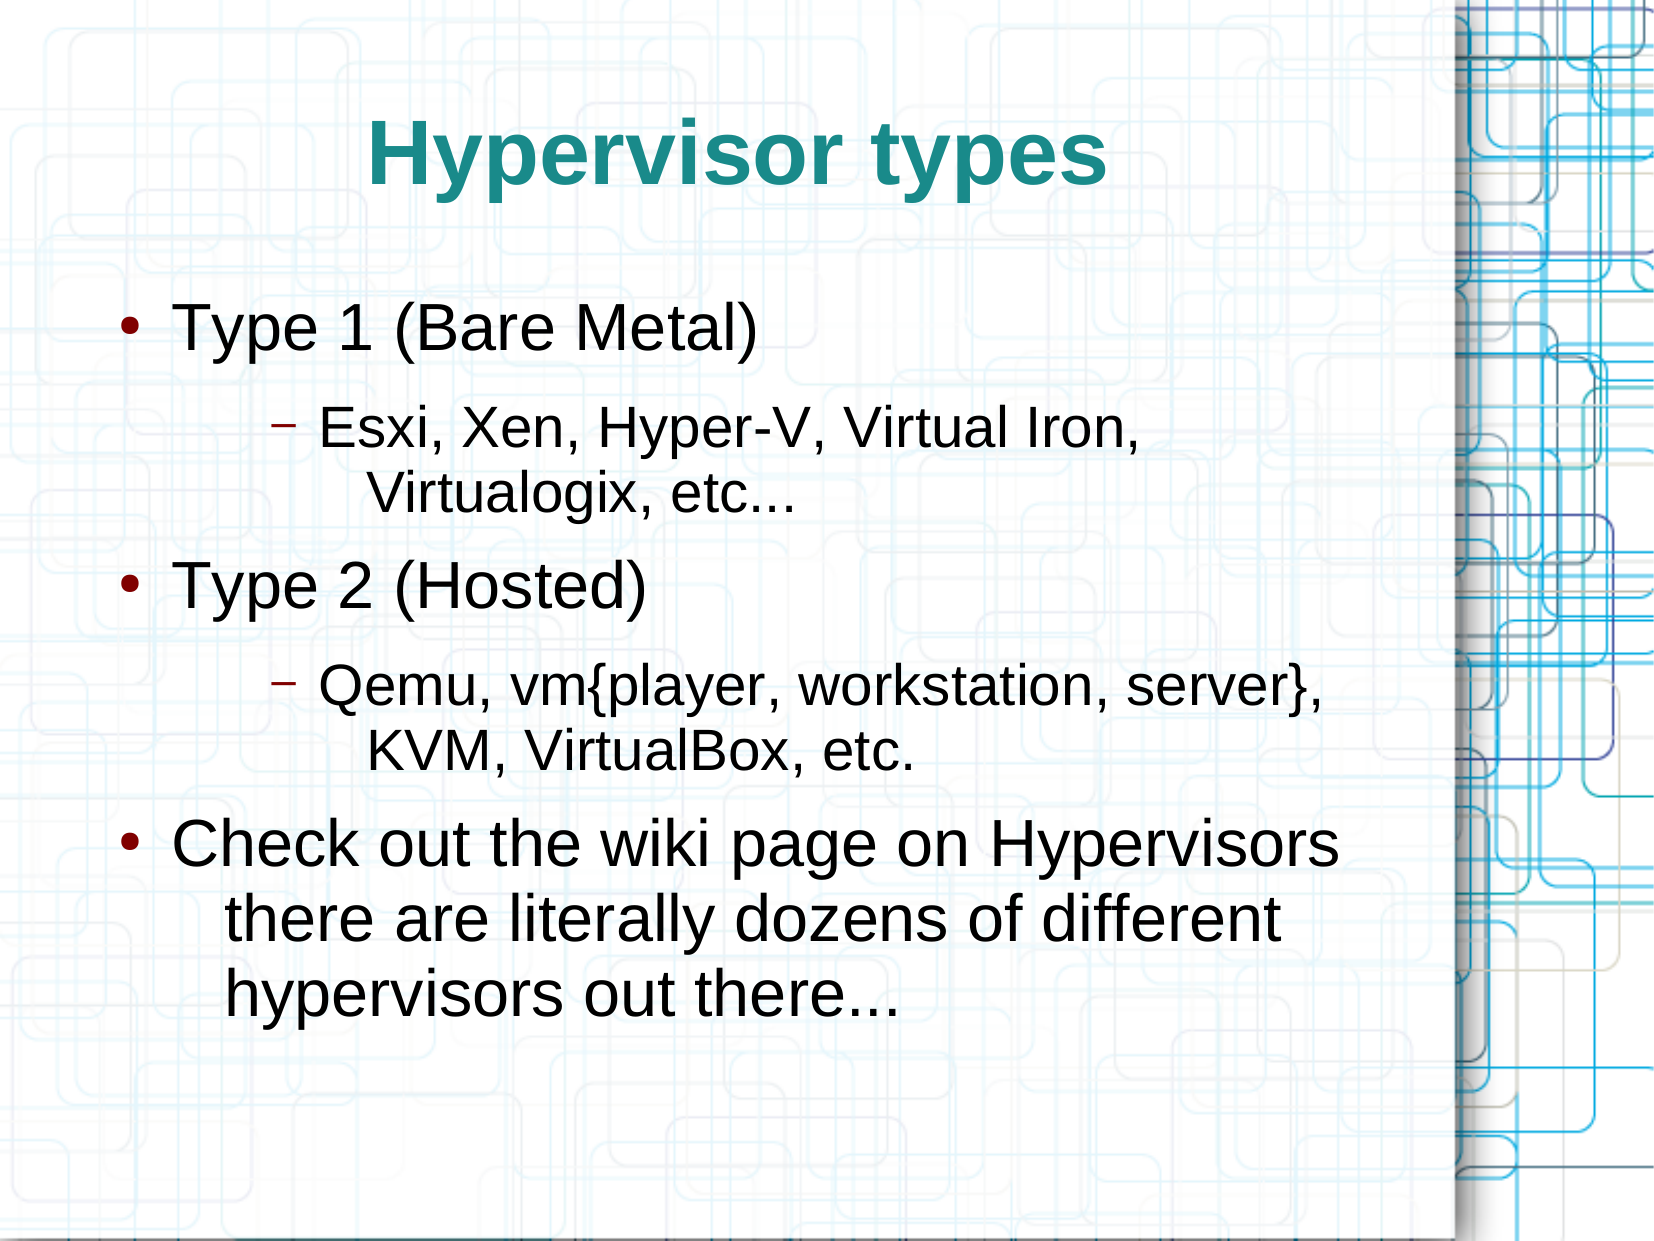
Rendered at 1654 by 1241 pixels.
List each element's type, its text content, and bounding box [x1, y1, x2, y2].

picture [0, 0, 1654, 1241]
title Hypervisor types [59, 49, 1418, 257]
list Type 1 (Bare Metal) Esxi, Xen, Hyper-V, Virtual Iron, Virtualogix, etc... Type 2 (Hosted) Qemu, vm{player, workstation, server}, KVM, VirtualBox, etc. Check out the wiki page on Hypervisors there are literally dozens of different hypervisors out there... [82, 290, 1418, 1109]
